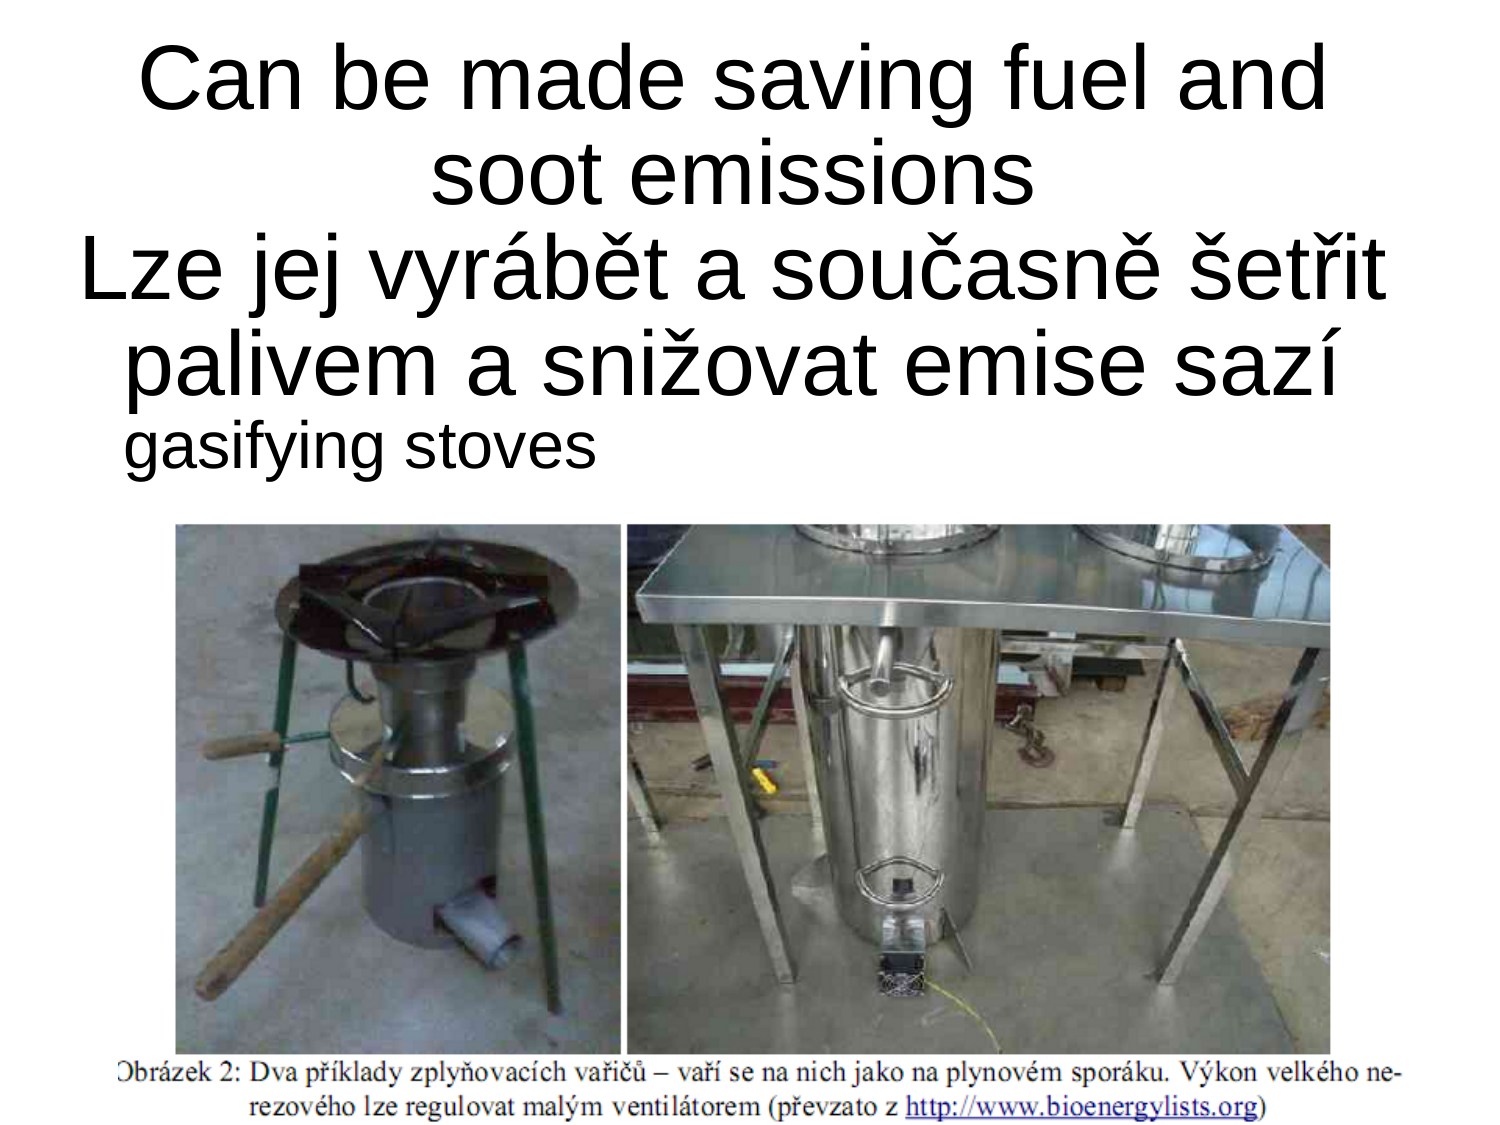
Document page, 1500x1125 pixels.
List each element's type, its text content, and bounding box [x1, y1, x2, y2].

title Can be made saving fuel and soot emissions Lze jej vyrábět a současně šetřit palivem a snižovat emise sazí [59, 29, 1409, 419]
picture [118, 512, 1404, 1125]
list gasifying stoves [67, 413, 1418, 1125]
